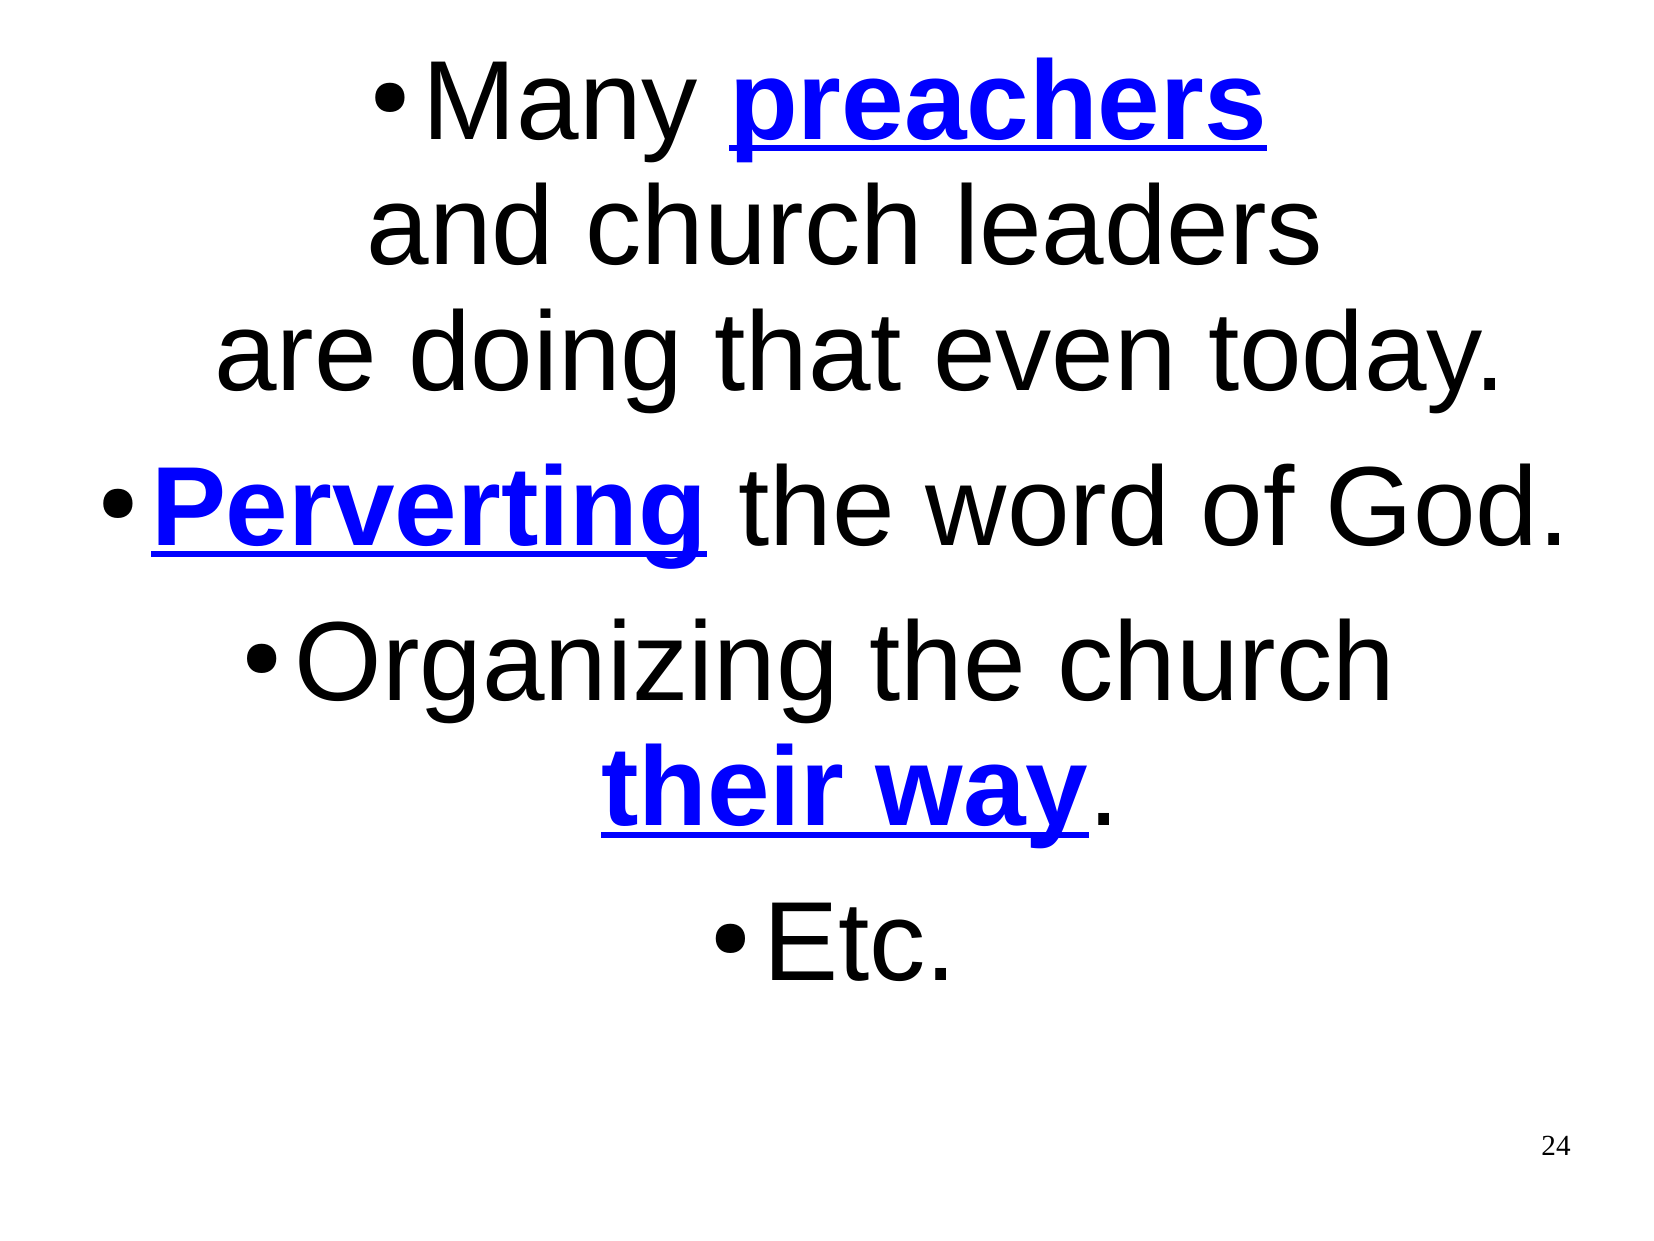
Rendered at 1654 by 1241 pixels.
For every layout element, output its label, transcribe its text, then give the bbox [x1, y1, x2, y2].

list Many preachers and church leaders are doing that even today. Perverting the word of God. Organizing the church their way. Etc. [37, 37, 1613, 1238]
